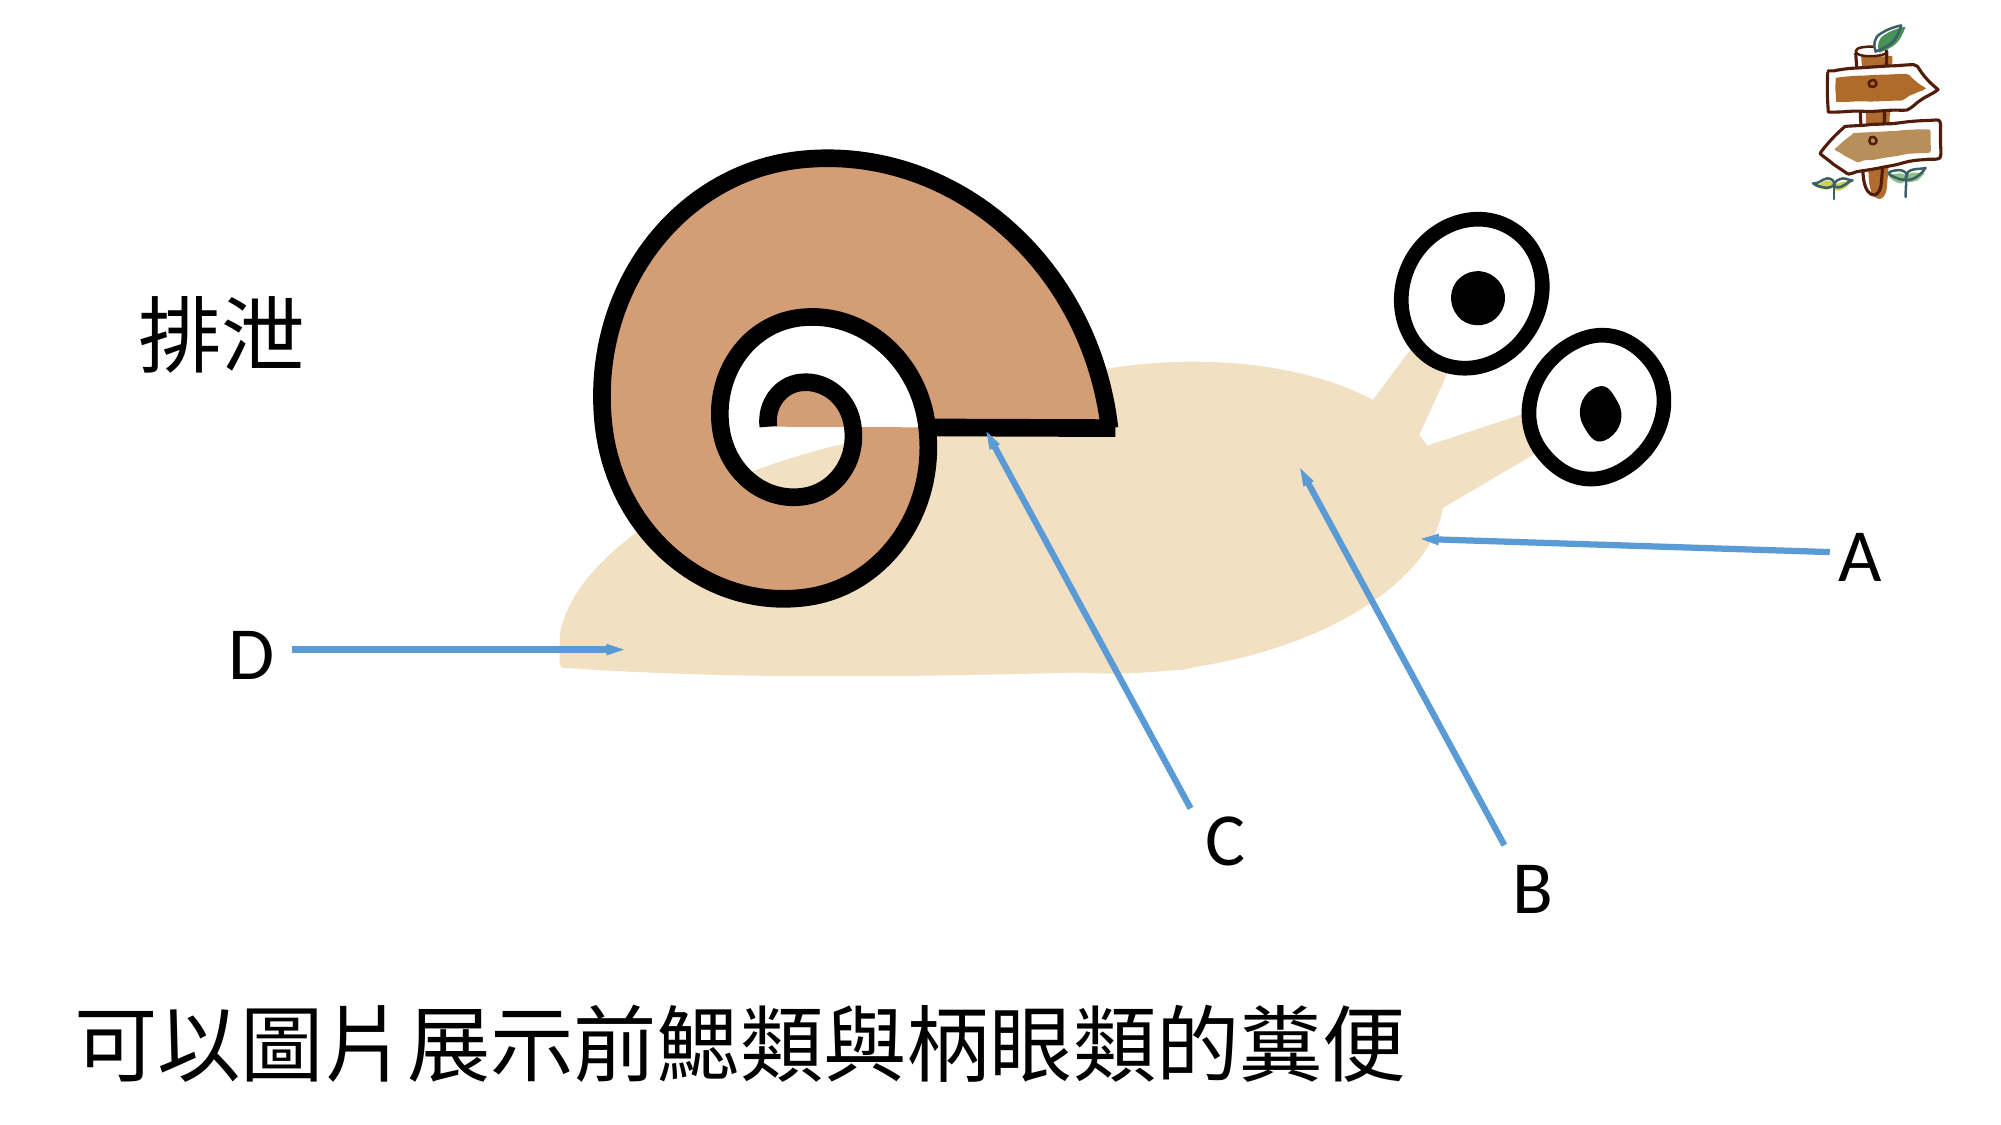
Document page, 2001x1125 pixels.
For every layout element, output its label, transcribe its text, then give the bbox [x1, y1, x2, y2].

text_box B [1497, 830, 1556, 937]
text_box C [1190, 783, 1302, 890]
picture [1811, 24, 1944, 201]
text_box A [1823, 499, 1882, 606]
text_box D [213, 596, 272, 703]
text_box 排泄 [123, 275, 323, 393]
text_box 可以圖片展示前鰓類與柄眼類的糞便 [59, 984, 1437, 1102]
picture [559, 149, 1672, 676]
